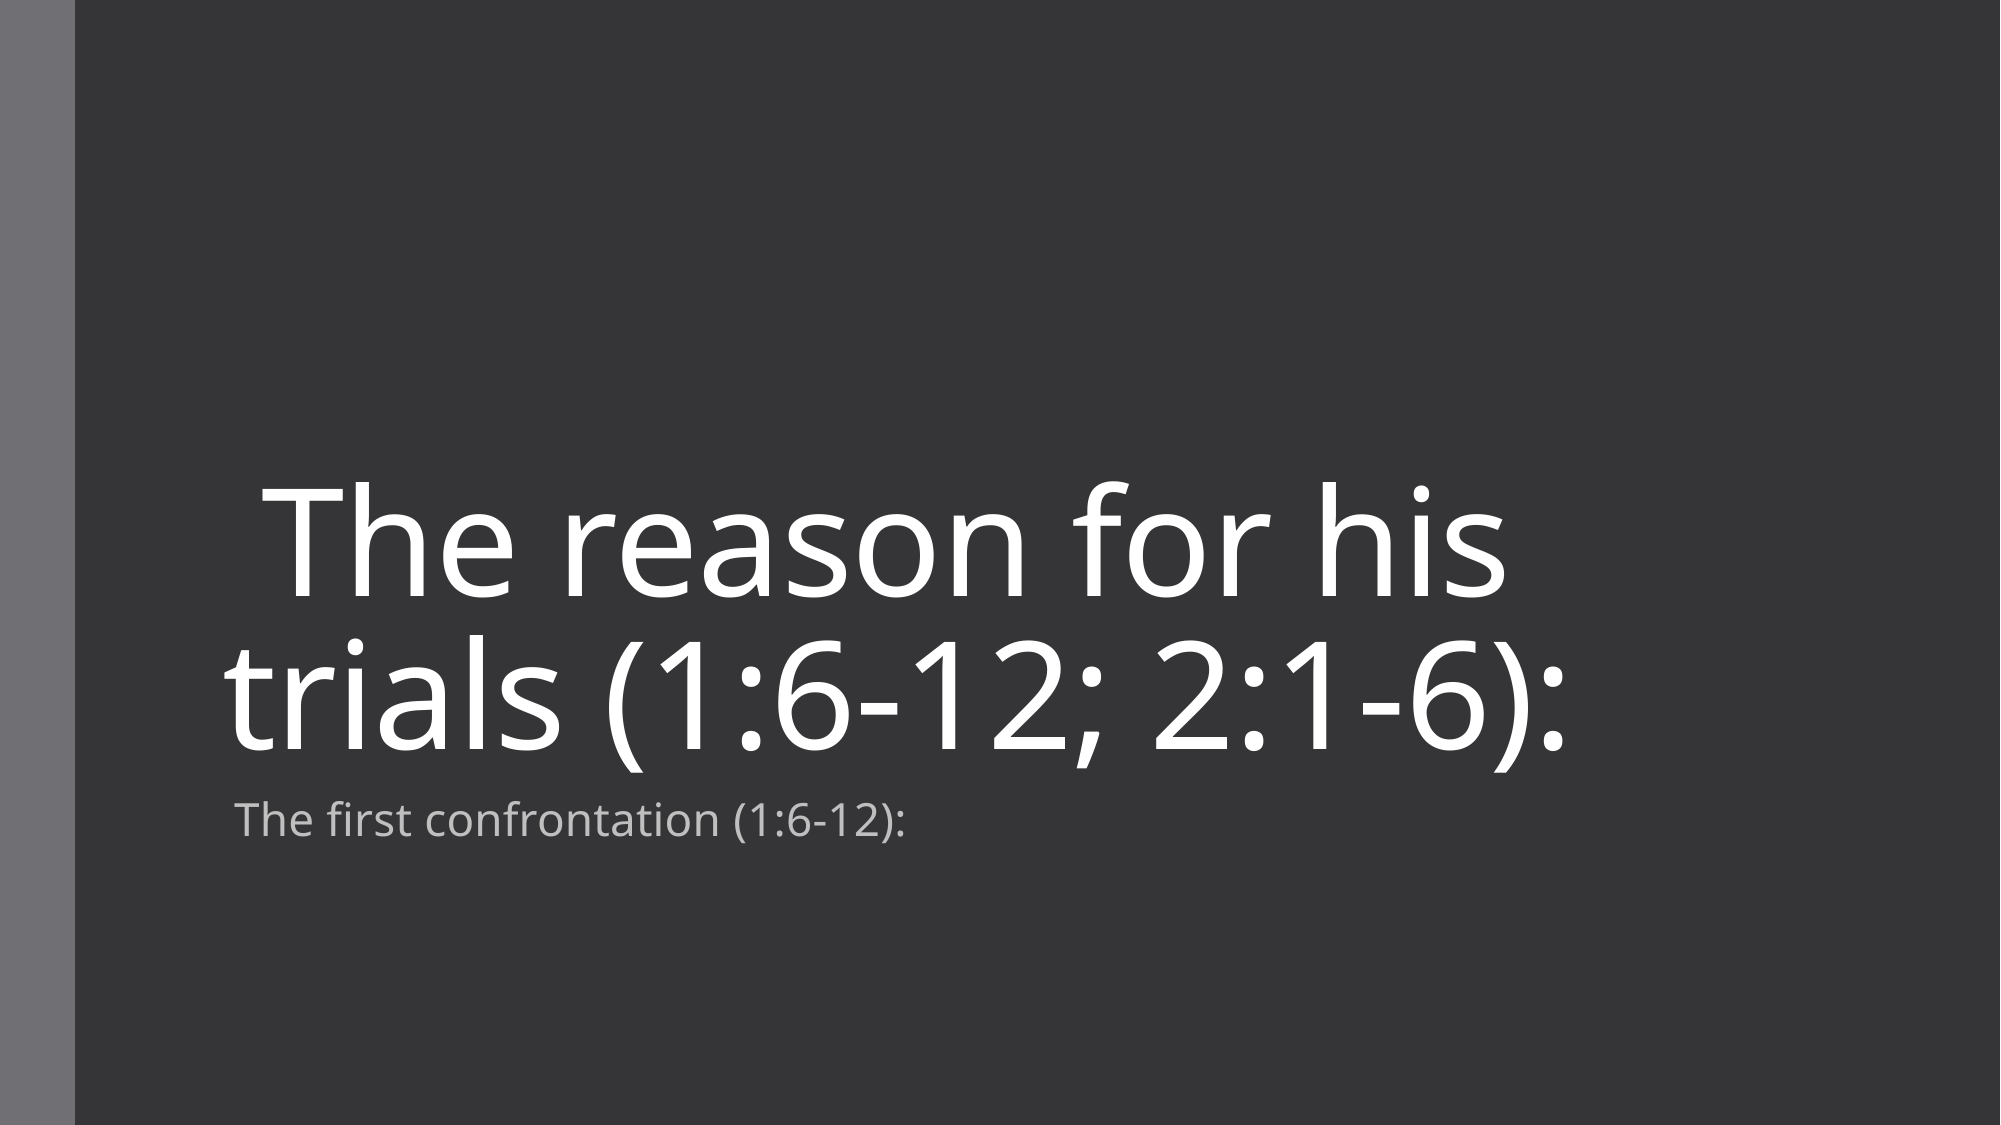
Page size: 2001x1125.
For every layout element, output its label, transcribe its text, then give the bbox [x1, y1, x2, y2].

subtitle The first confrontation (1:6-12): [206, 787, 1752, 1066]
title The reason for his trials (1:6-12; 2:1-6): [206, 124, 1752, 787]
